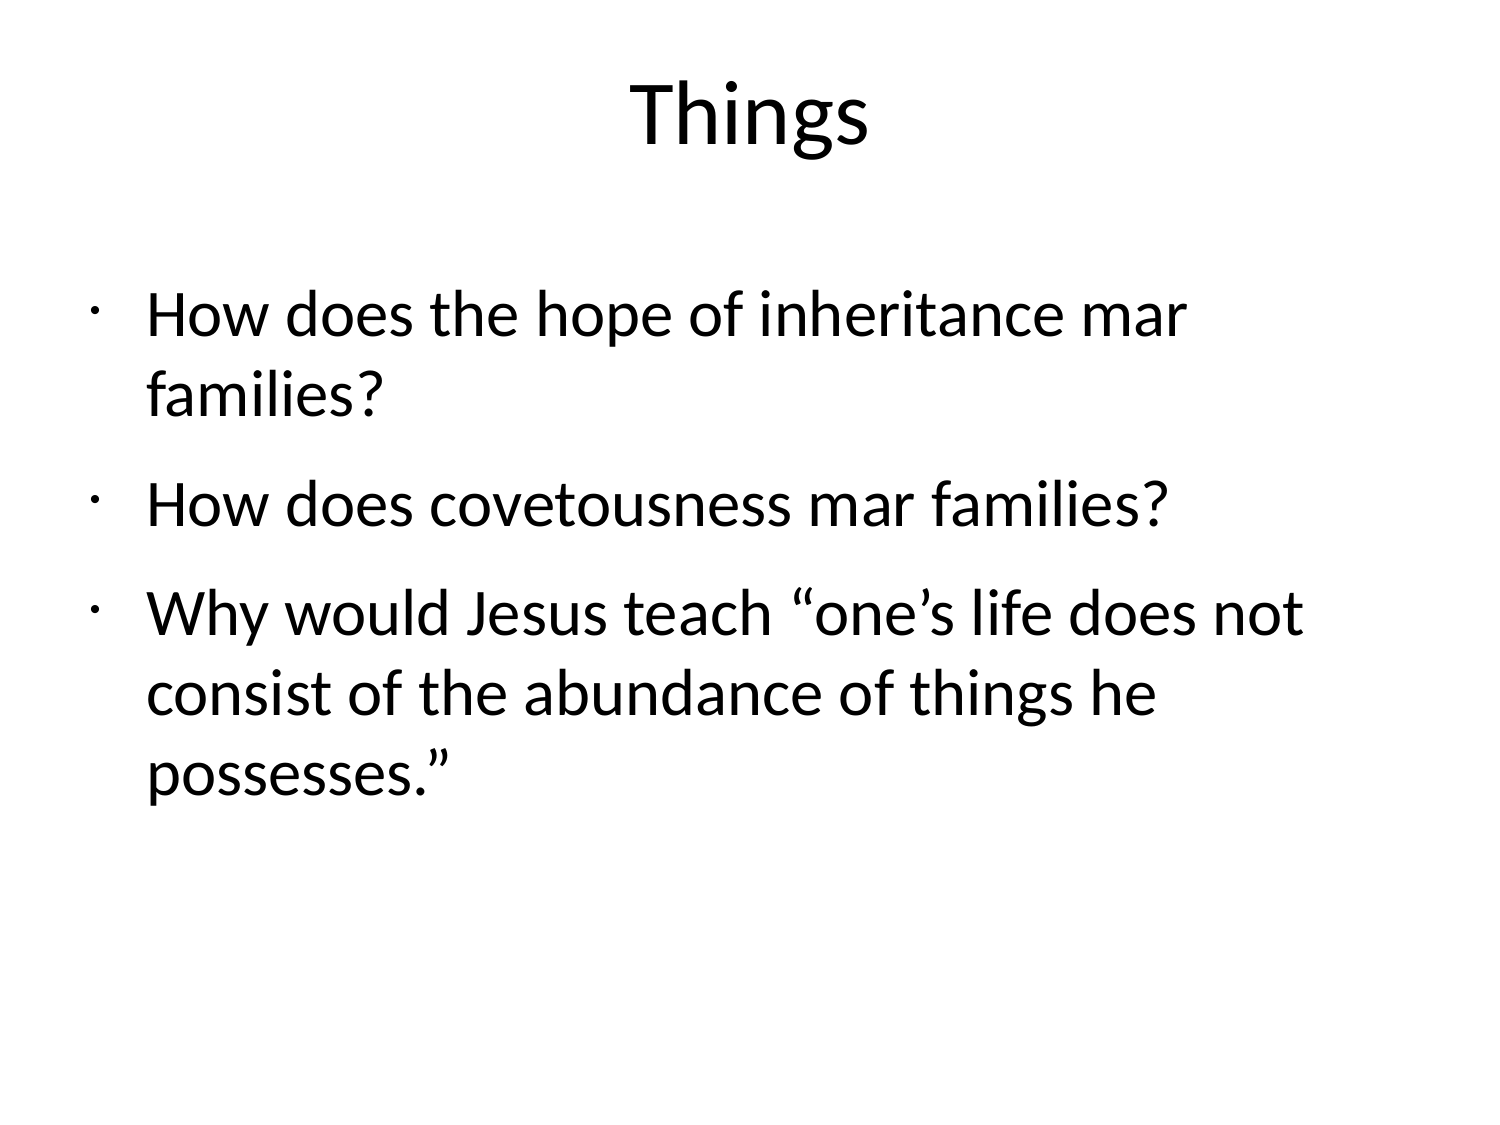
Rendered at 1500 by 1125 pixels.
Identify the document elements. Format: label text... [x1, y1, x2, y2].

list How does the hope of inheritance mar families? How does covetousness mar families? Why would Jesus teach “one’s life does not consist of the abundance of things he possesses.” [75, 262, 1425, 1005]
title Things [75, 45, 1425, 233]
